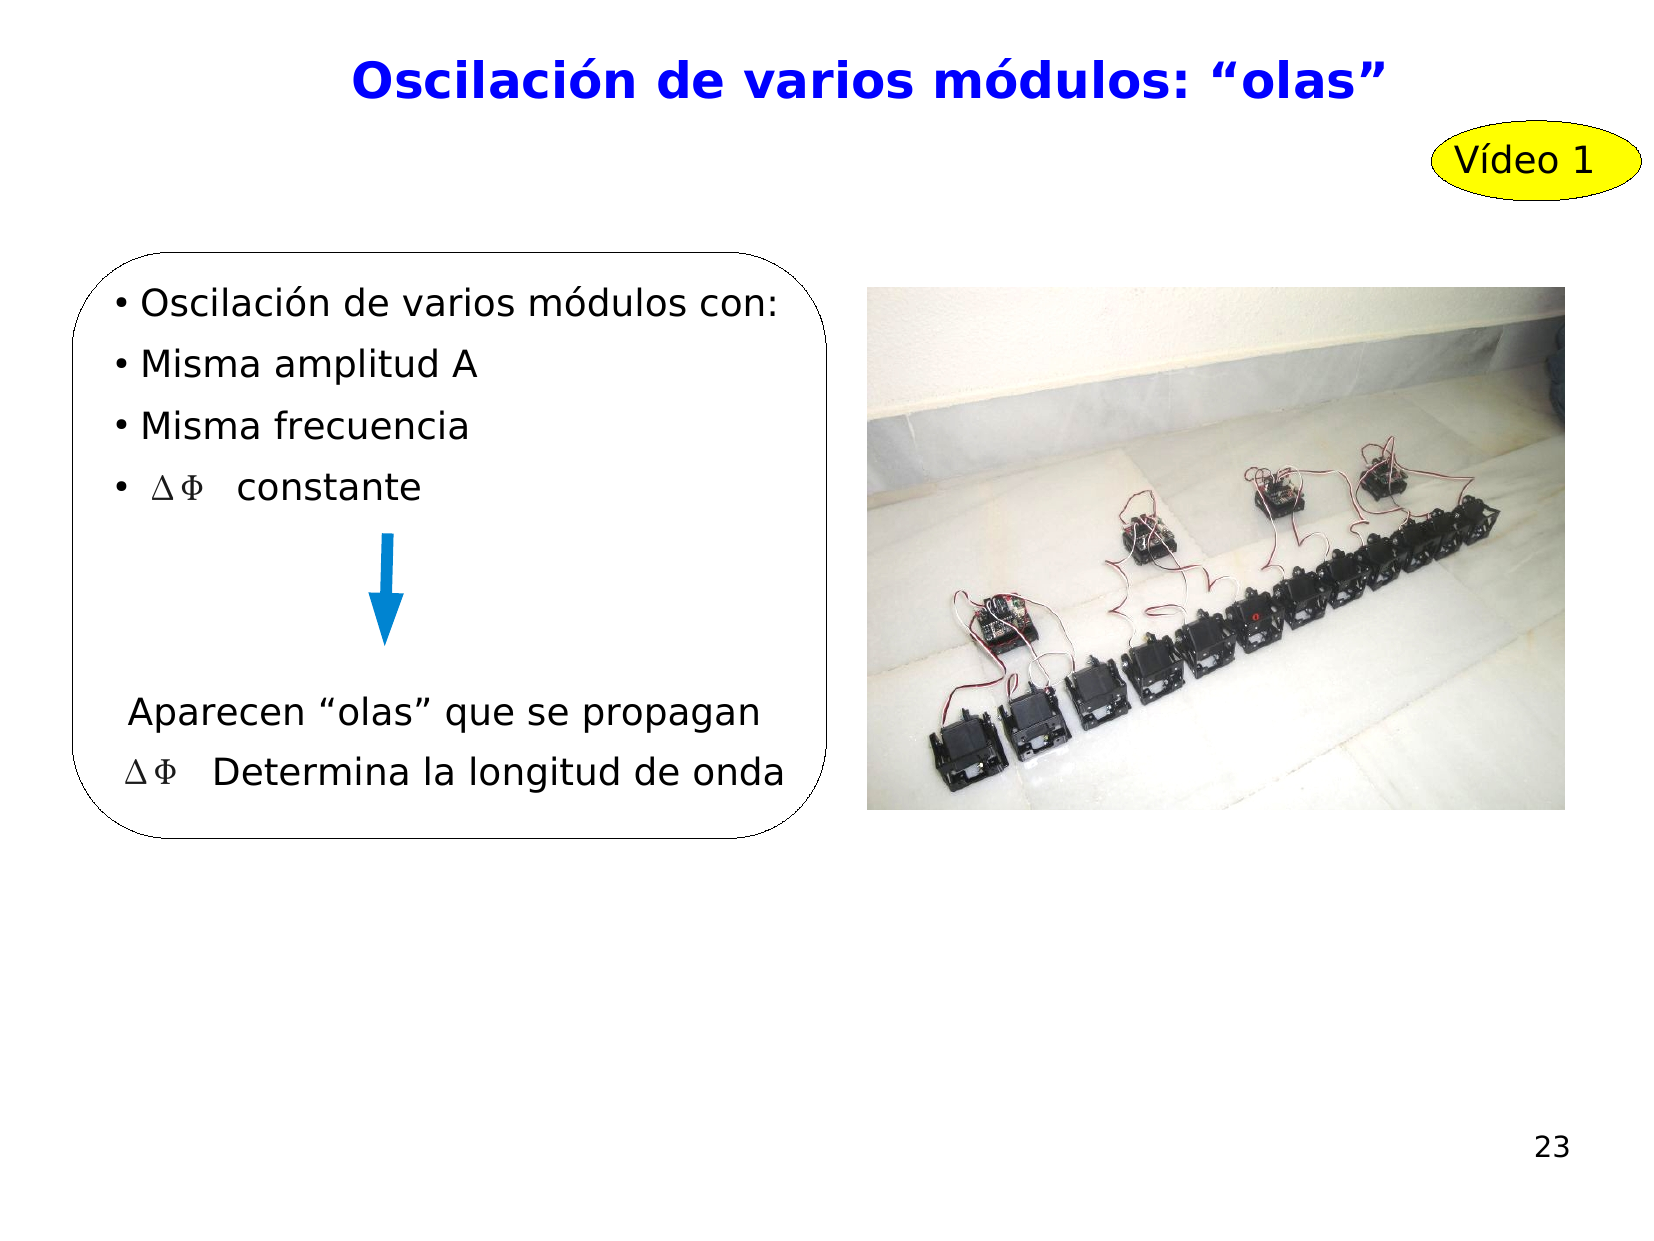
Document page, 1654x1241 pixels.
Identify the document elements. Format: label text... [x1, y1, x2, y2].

text_box [1466, 120, 1607, 131]
chart [115, 750, 185, 793]
text_box Oscilación de varios módulos: “olas” [336, 45, 1405, 119]
text_box Aparecen “olas” que se propagan [113, 683, 783, 742]
text_box Vídeo 1 [1439, 131, 1611, 191]
text_box Oscilación de varios módulos con: Misma amplitud A Misma frecuencia constante [100, 274, 795, 517]
text_box [1431, 145, 1439, 177]
text_box Determina la longitud de onda [197, 743, 878, 802]
text_box [1467, 191, 1606, 201]
chart [142, 466, 212, 509]
text_box [1611, 132, 1642, 190]
picture [867, 287, 1565, 810]
